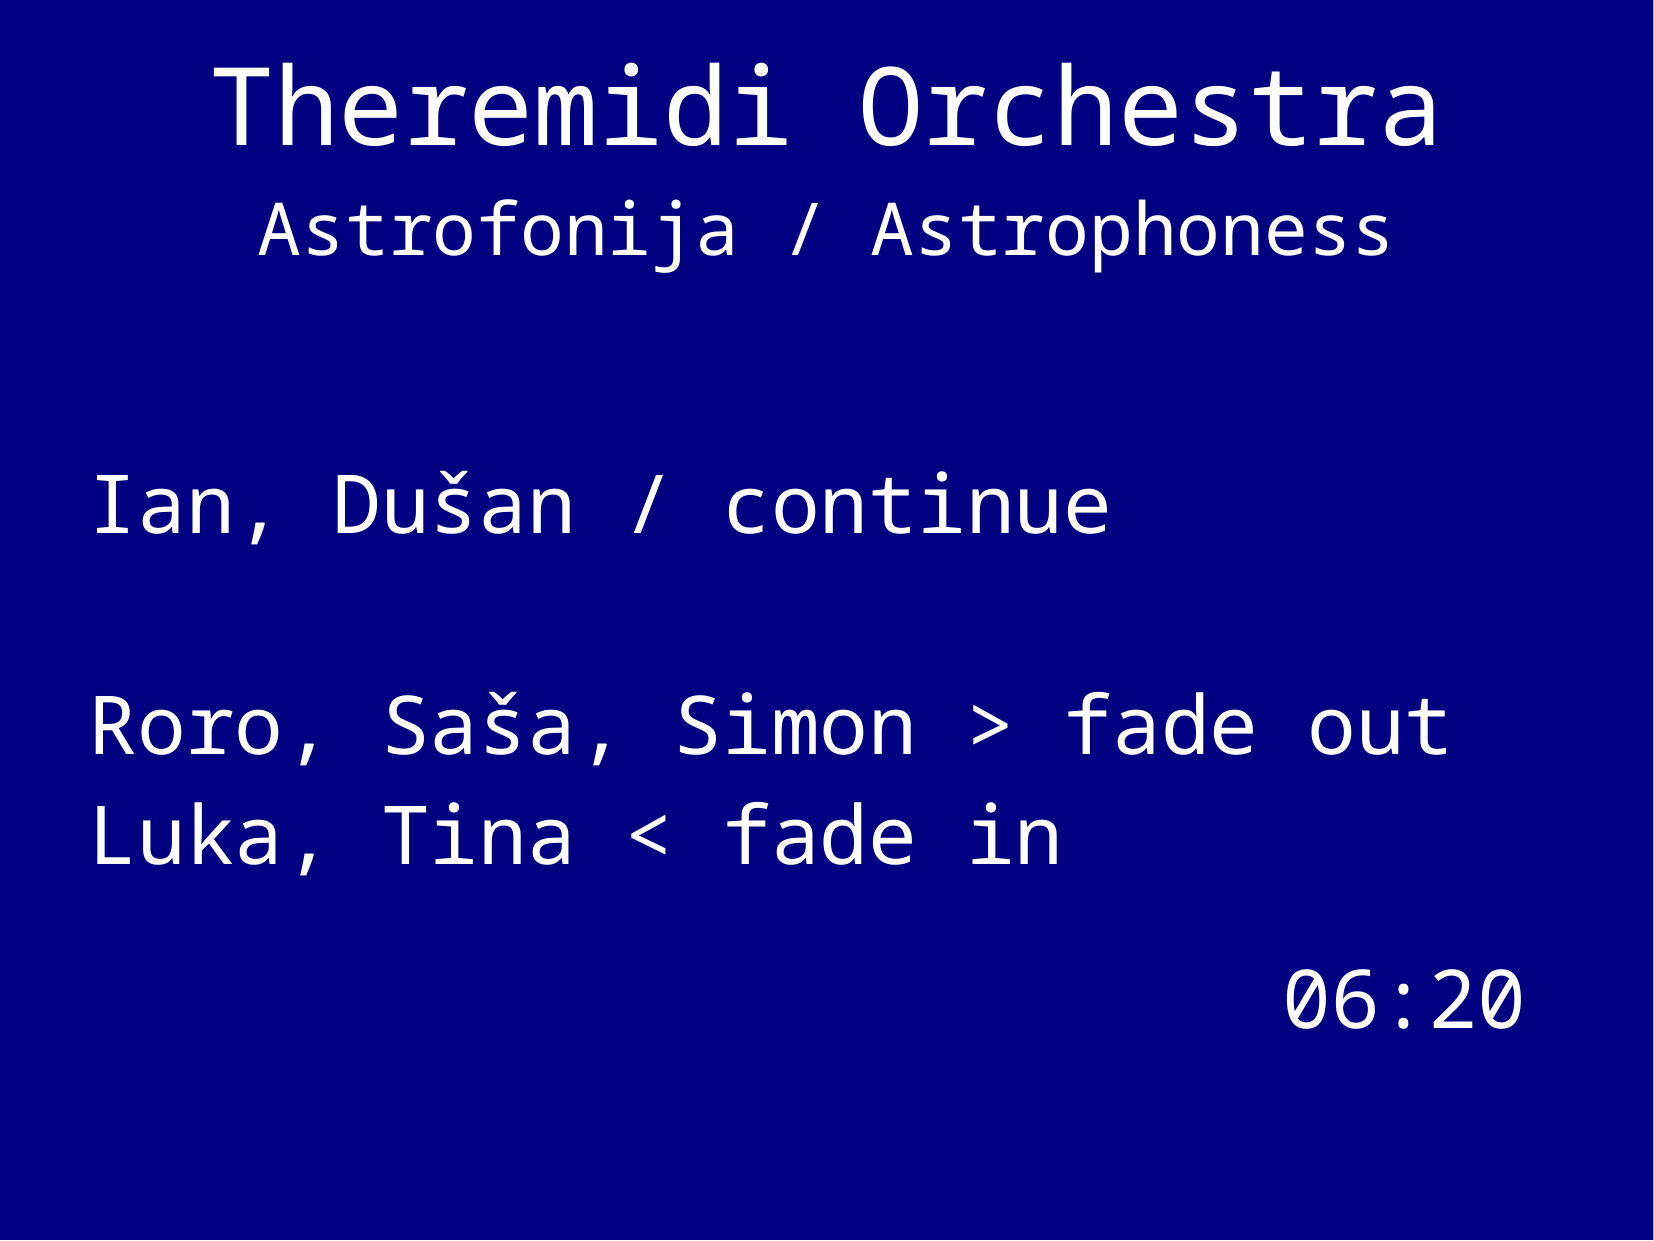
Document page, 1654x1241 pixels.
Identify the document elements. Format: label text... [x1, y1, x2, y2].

text_box 06:20 [1282, 900, 1620, 1096]
subtitle Ian, Dušan / continue Roro, Saša, Simon > fade out Luka, Tina < fade in [88, 272, 1566, 1063]
title Theremidi Orchestra Astrofonija / Astrophoness [82, 49, 1571, 257]
